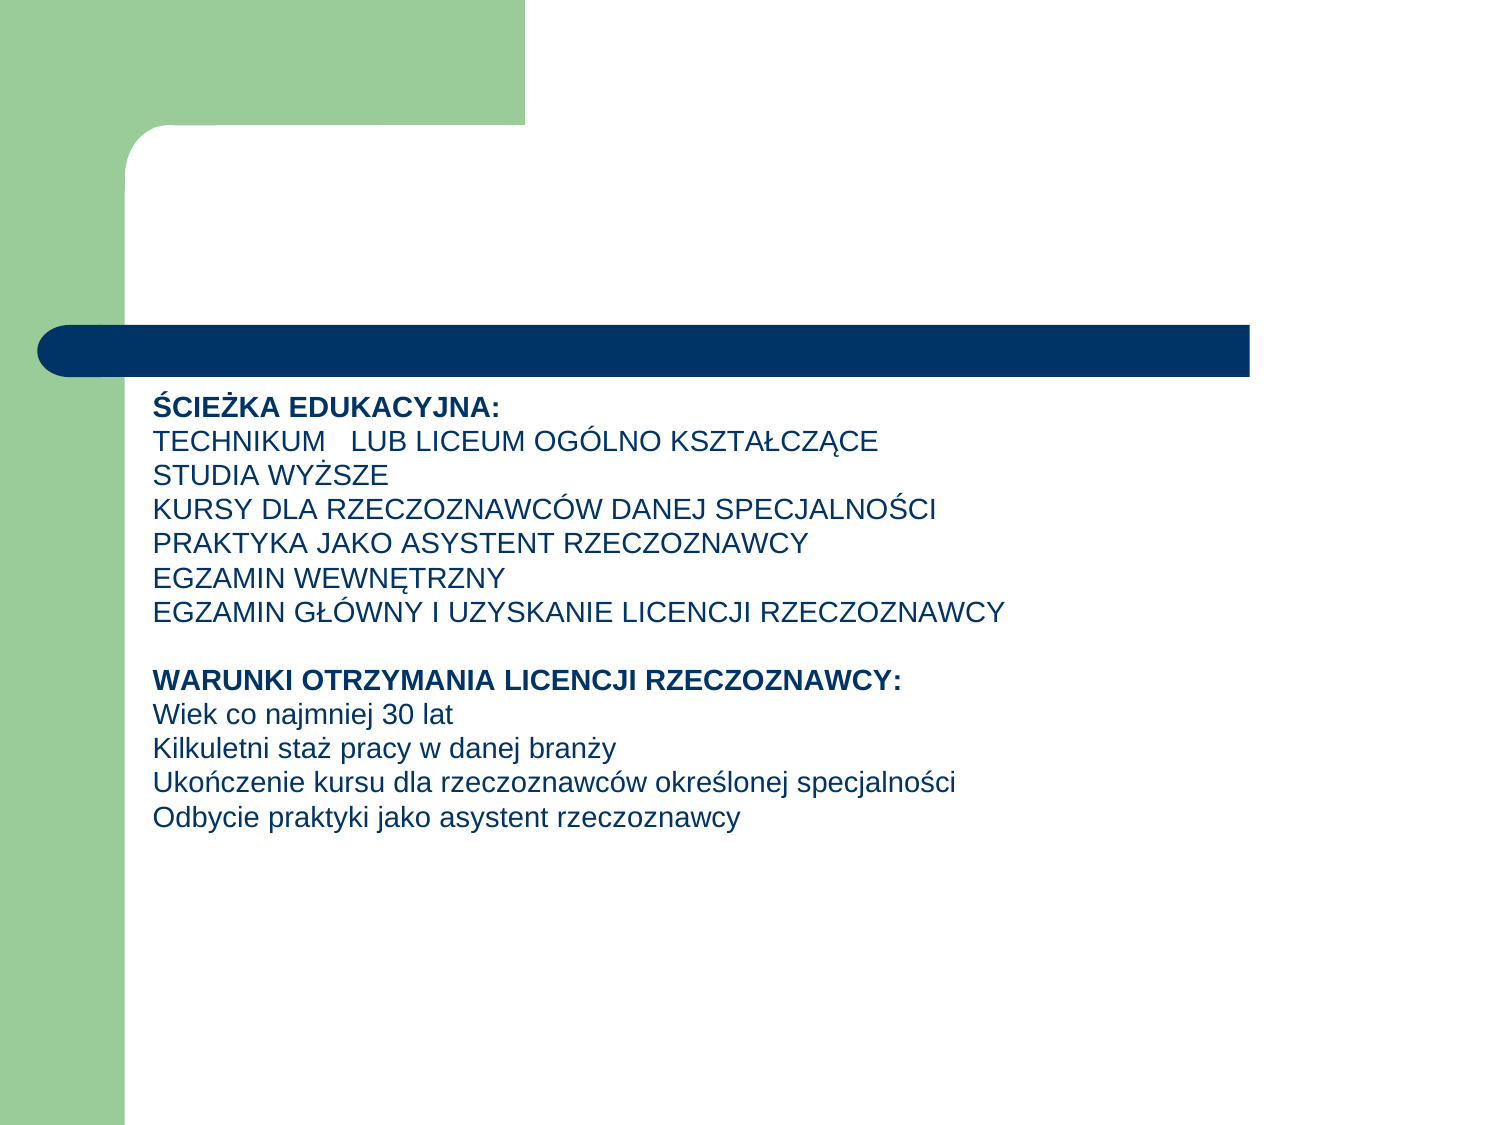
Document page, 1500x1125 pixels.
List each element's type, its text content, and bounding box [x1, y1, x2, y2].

list ŚCIEŻKA EDUKACYJNA: TECHNIKUM LUB LICEUM OGÓLNO KSZTAŁCZĄCE STUDIA WYŻSZE KURSY DLA RZECZOZNAWCÓW DANEJ SPECJALNOŚCI PRAKTYKA JAKO ASYSTENT RZECZOZNAWCY EGZAMIN WEWNĘTRZNY EGZAMIN GŁÓWNY I UZYSKANIE LICENCJI RZECZOZNAWCY WARUNKI OTRZYMANIA LICENCJI RZECZOZNAWCY: Wiek co najmniej 30 lat Kilkuletni staż pracy w danej branży Ukończenie kursu dla rzeczoznawców określonej specjalności Odbycie praktyki jako asystent rzeczoznawcy [137, 387, 1399, 1002]
